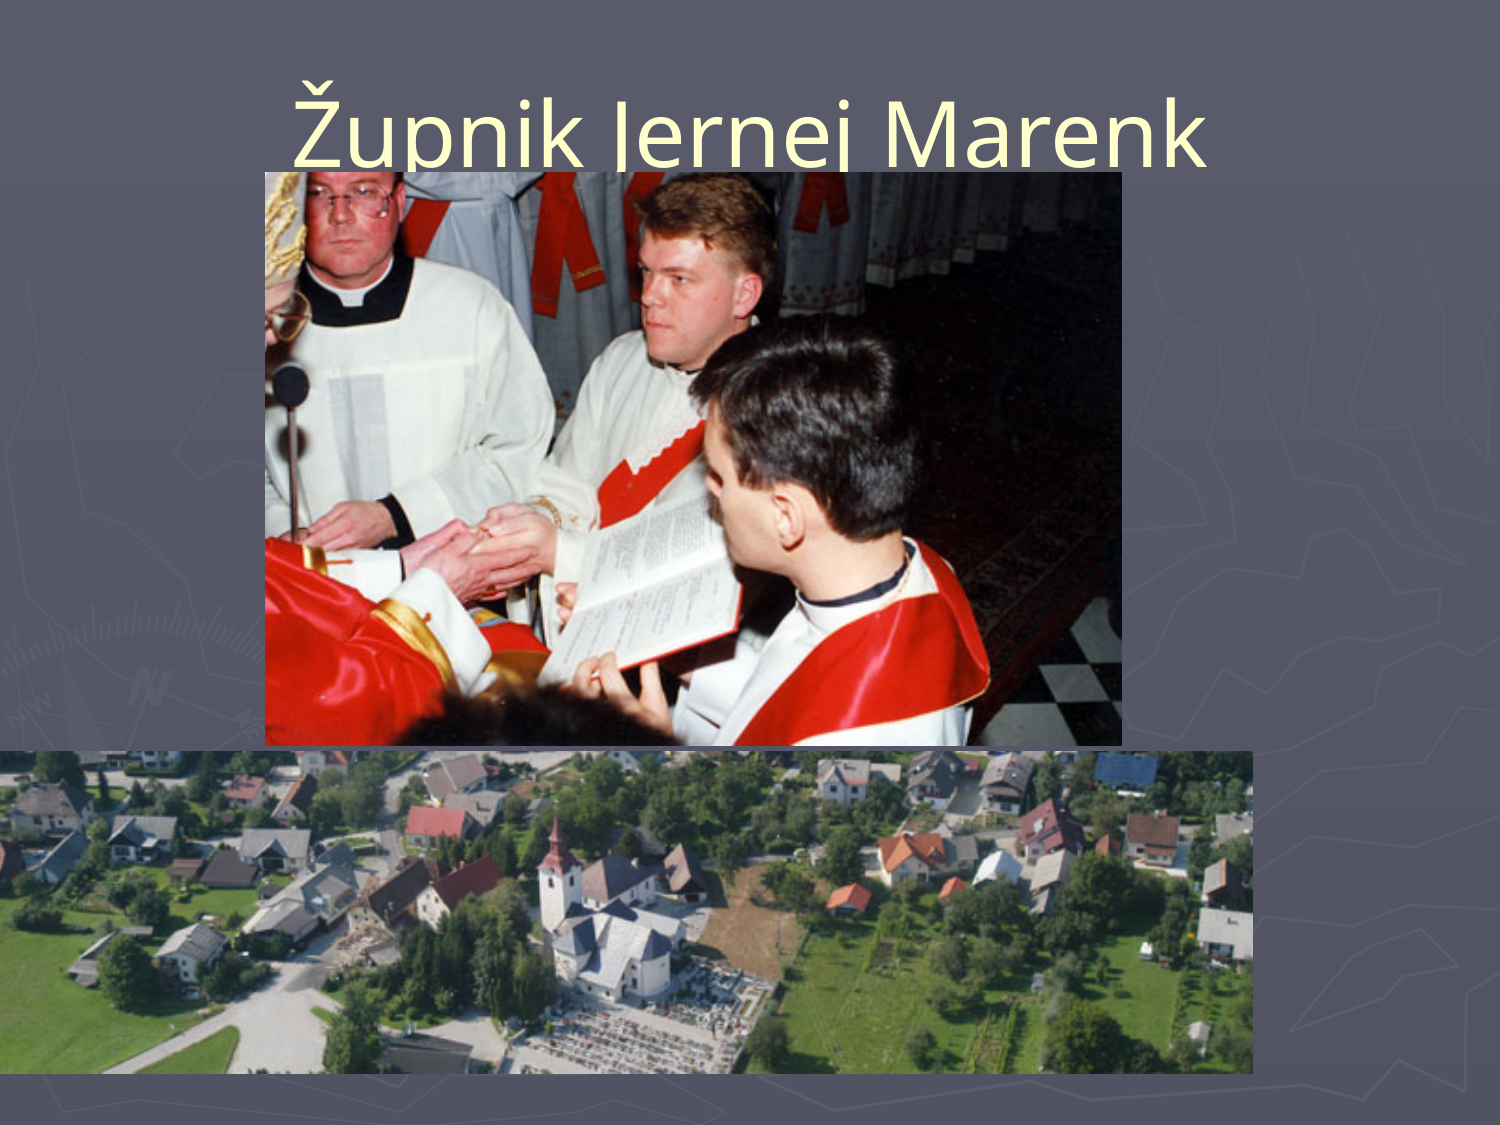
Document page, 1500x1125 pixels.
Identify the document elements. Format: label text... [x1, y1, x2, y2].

picture [0, 751, 1253, 1074]
title Župnik Jernej Marenk [49, 37, 1451, 225]
picture [265, 172, 1122, 746]
